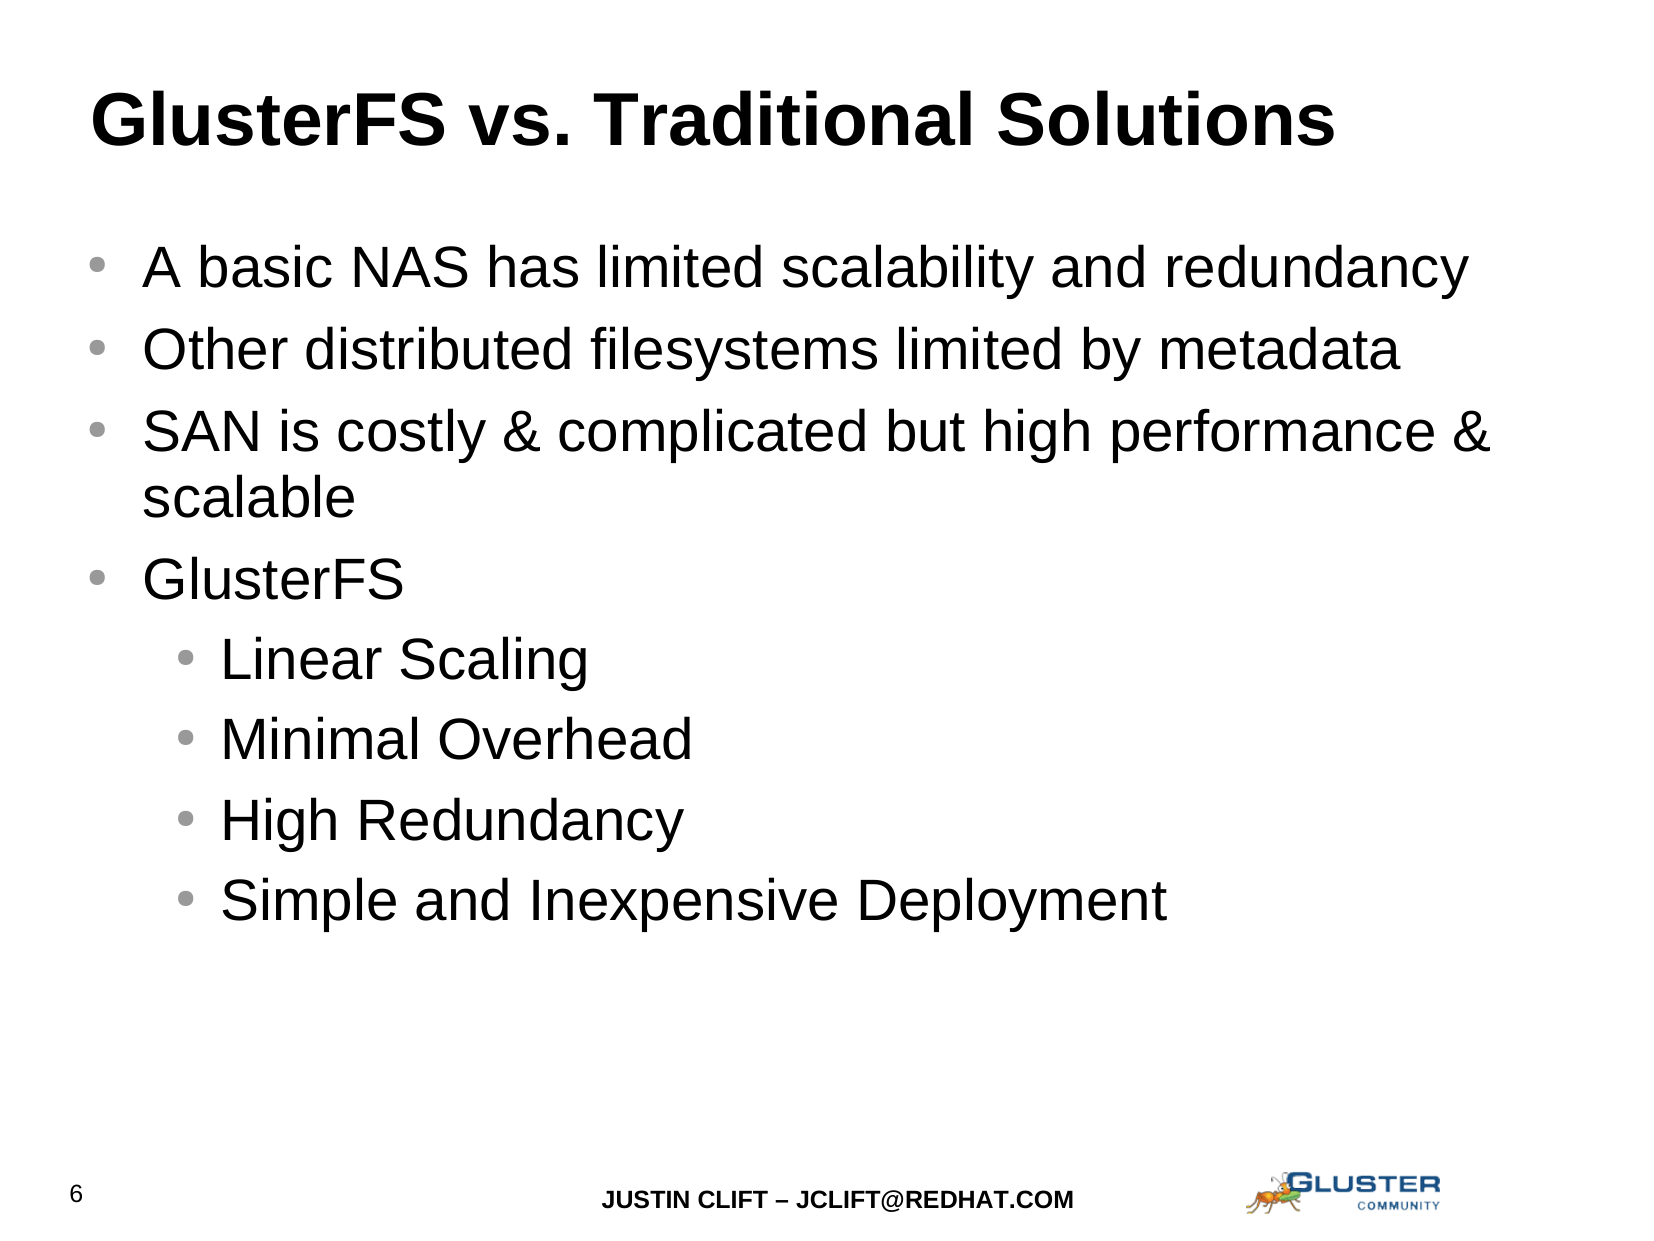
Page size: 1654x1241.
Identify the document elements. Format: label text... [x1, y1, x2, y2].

picture [1246, 1170, 1440, 1215]
list A basic NAS has limited scalability and redundancy Other distributed filesystems limited by metadata SAN is costly & complicated but high performance & scalable GlusterFS Linear Scaling Minimal Overhead High Redundancy Simple and Inexpensive Deployment [86, 232, 1576, 1111]
title GlusterFS vs. Traditional Solutions [90, 15, 1579, 223]
